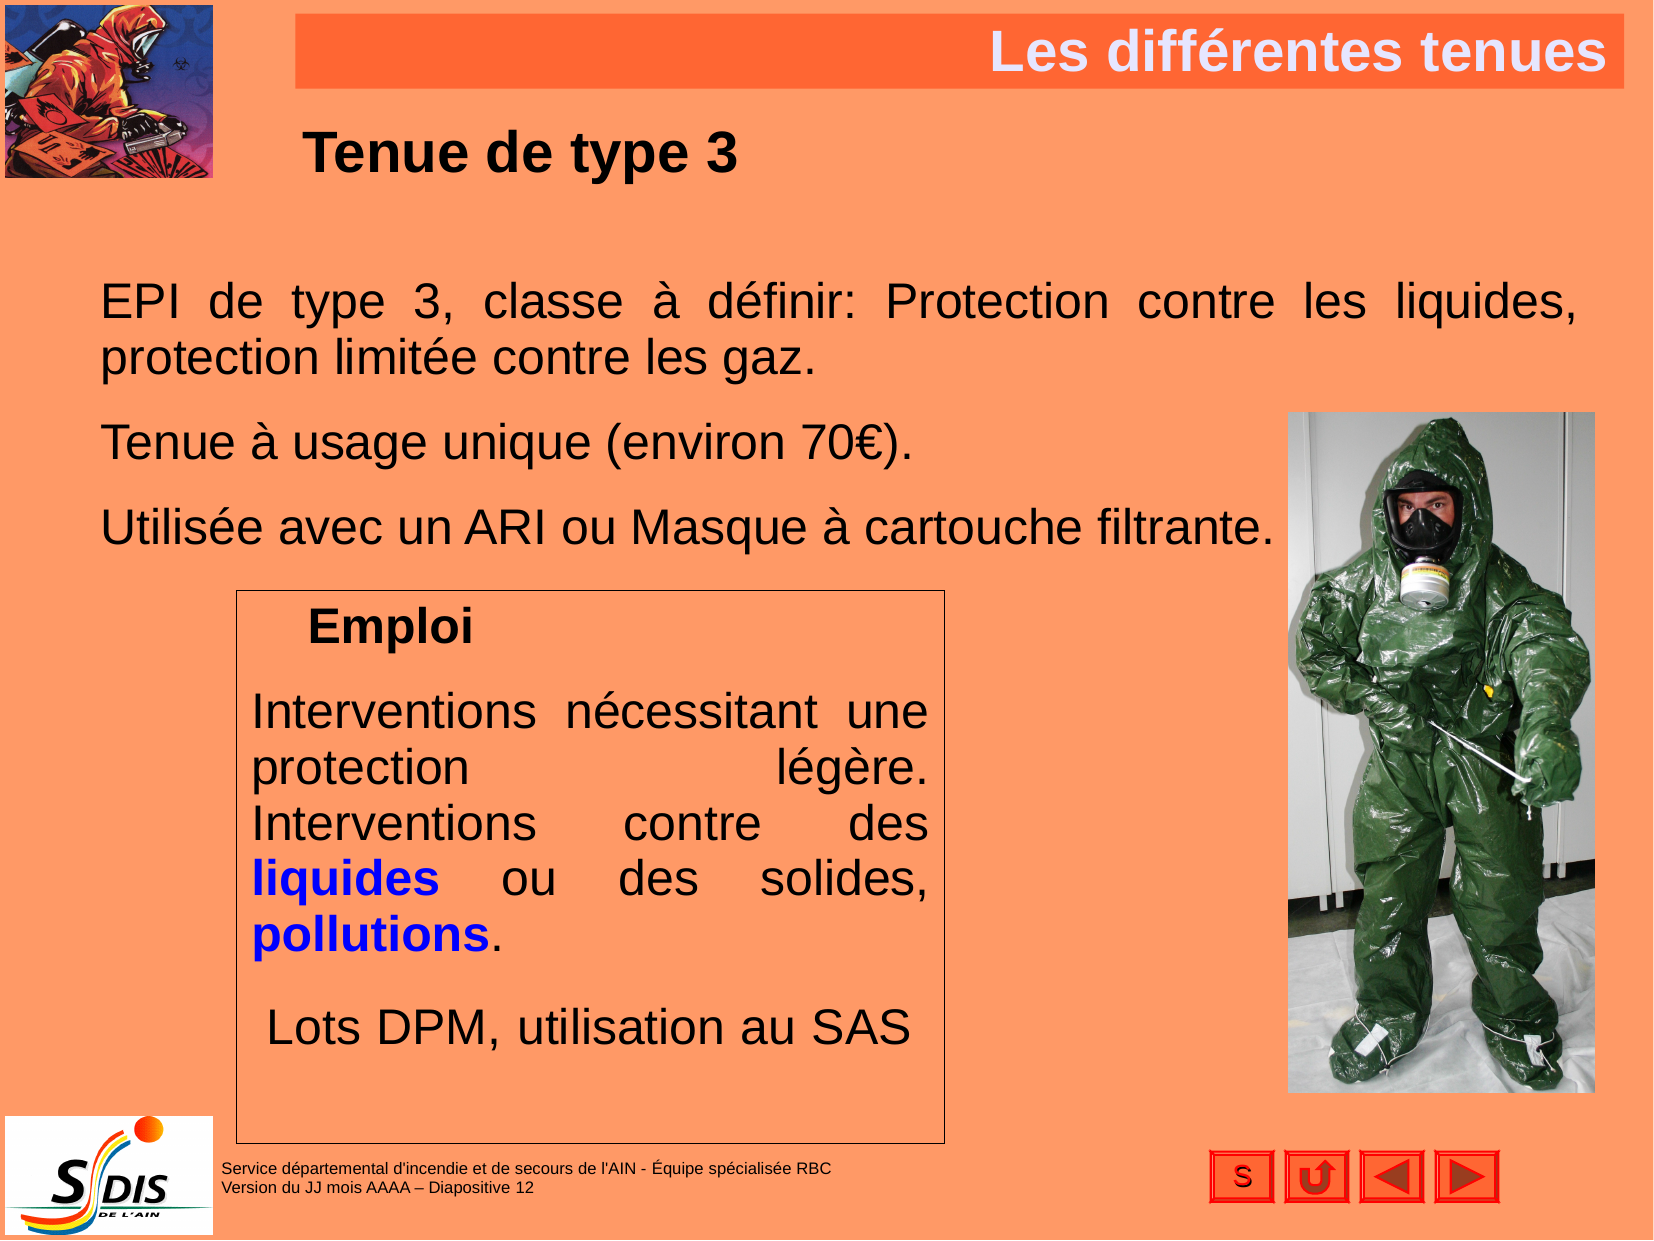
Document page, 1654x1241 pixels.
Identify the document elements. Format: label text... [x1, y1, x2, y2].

picture [1288, 412, 1595, 1093]
picture [5, 1116, 213, 1235]
list Emploi Interventions nécessitant une protection légère. Interventions contre des liquides ou des solides, pollutions. Lots DPM, utilisation au SAS [236, 590, 945, 1144]
text_box Tenue de type 3 [287, 112, 755, 193]
text_box Les différentes tenues [295, 13, 1625, 89]
picture [5, 5, 213, 178]
list EPI de type 3, classe à définir: Protection contre les liquides, protection limitée contre les gaz. Tenue à usage unique (environ 70€). Utilisée avec un ARI ou Masque à cartouche filtrante. [29, 265, 1595, 747]
